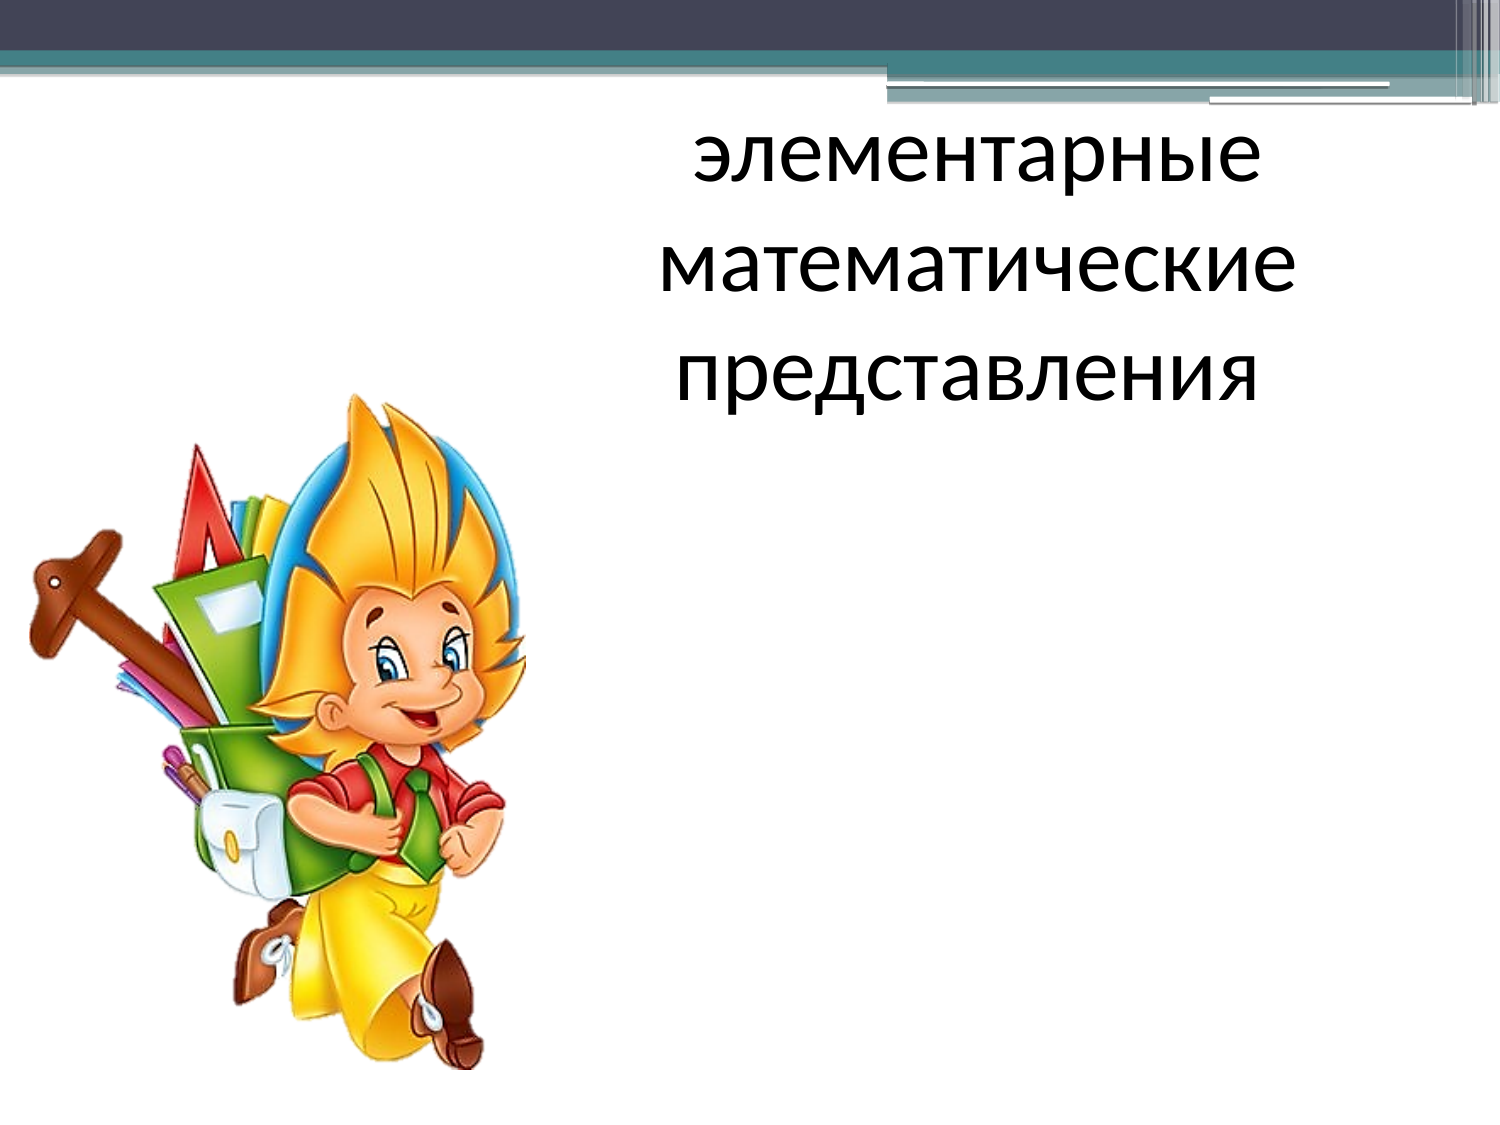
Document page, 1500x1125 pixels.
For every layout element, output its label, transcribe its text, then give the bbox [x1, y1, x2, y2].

picture [29, 391, 526, 1070]
text_box элементарные математические представления [515, 81, 1442, 427]
